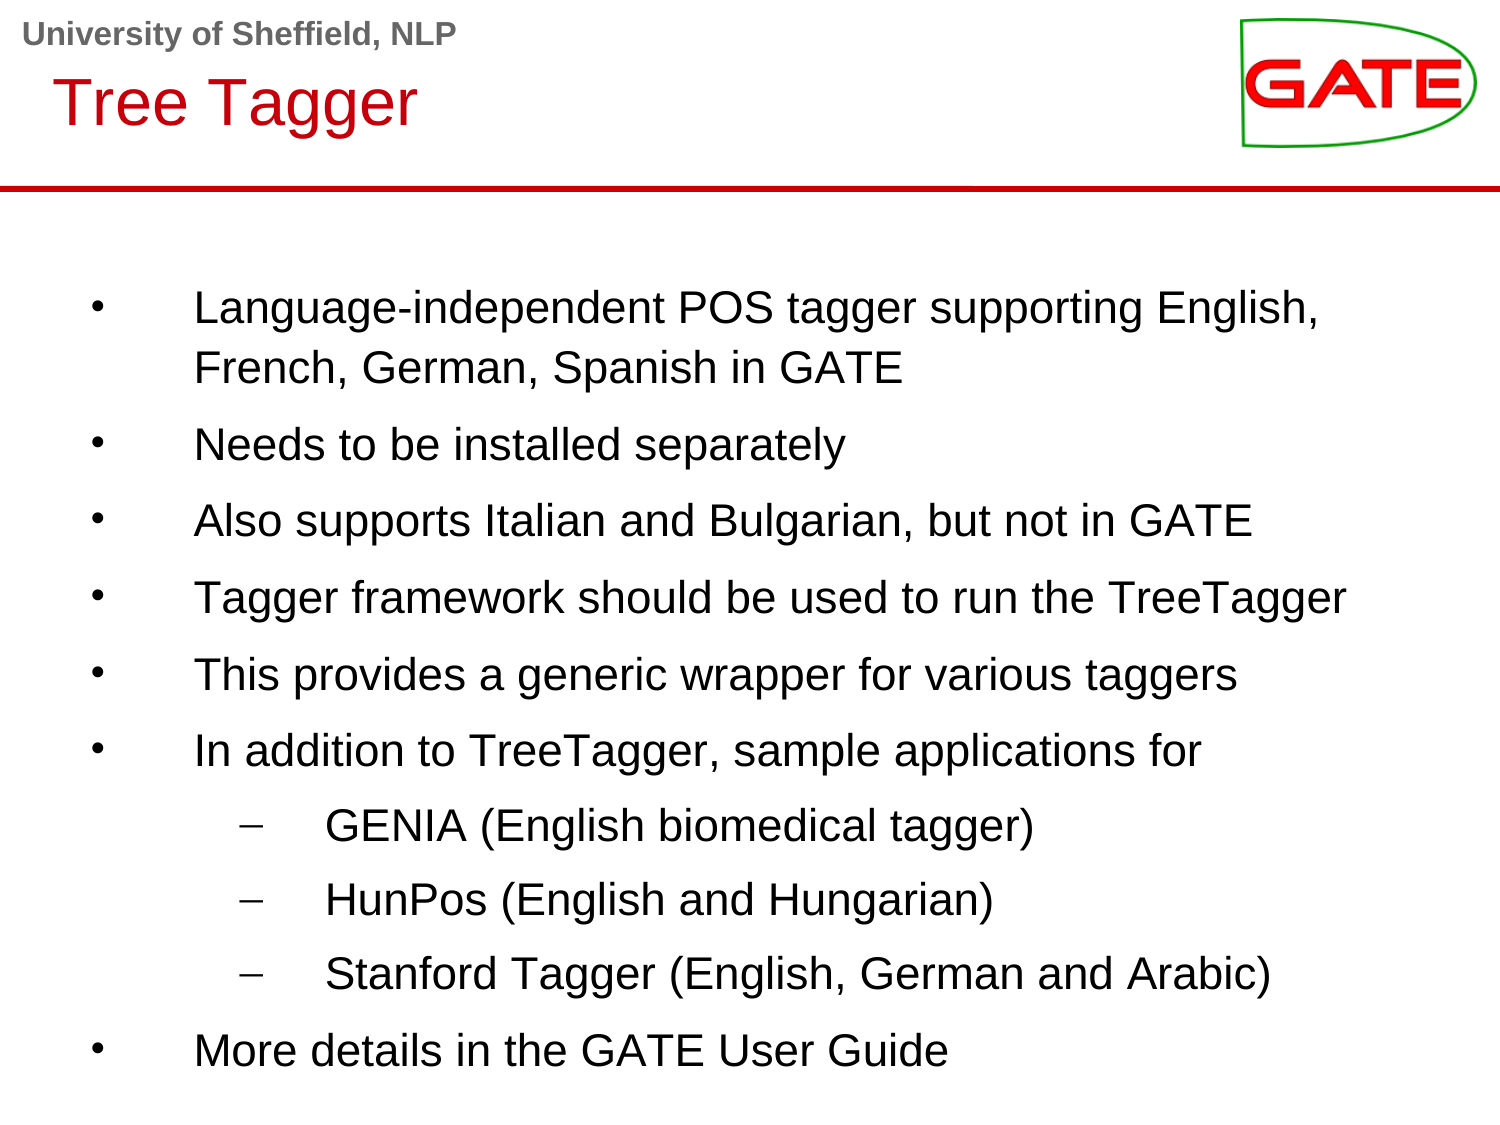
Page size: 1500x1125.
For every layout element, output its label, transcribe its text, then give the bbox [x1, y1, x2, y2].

picture [1381, 18, 1477, 148]
title Tree Tagger [37, 0, 1381, 197]
list Language-independent POS tagger supporting English, French, German, Spanish in GATE Needs to be installed separately Also supports Italian and Bulgarian, but not in GATE Tagger framework should be used to run the TreeTagger This provides a generic wrapper for various taggers In addition to TreeTagger, sample applications for GENIA (English biomedical tagger) HunPos (English and Hungarian) Stanford Tagger (English, German and Arabic) More details in the GATE User Guide [75, 265, 1500, 1125]
